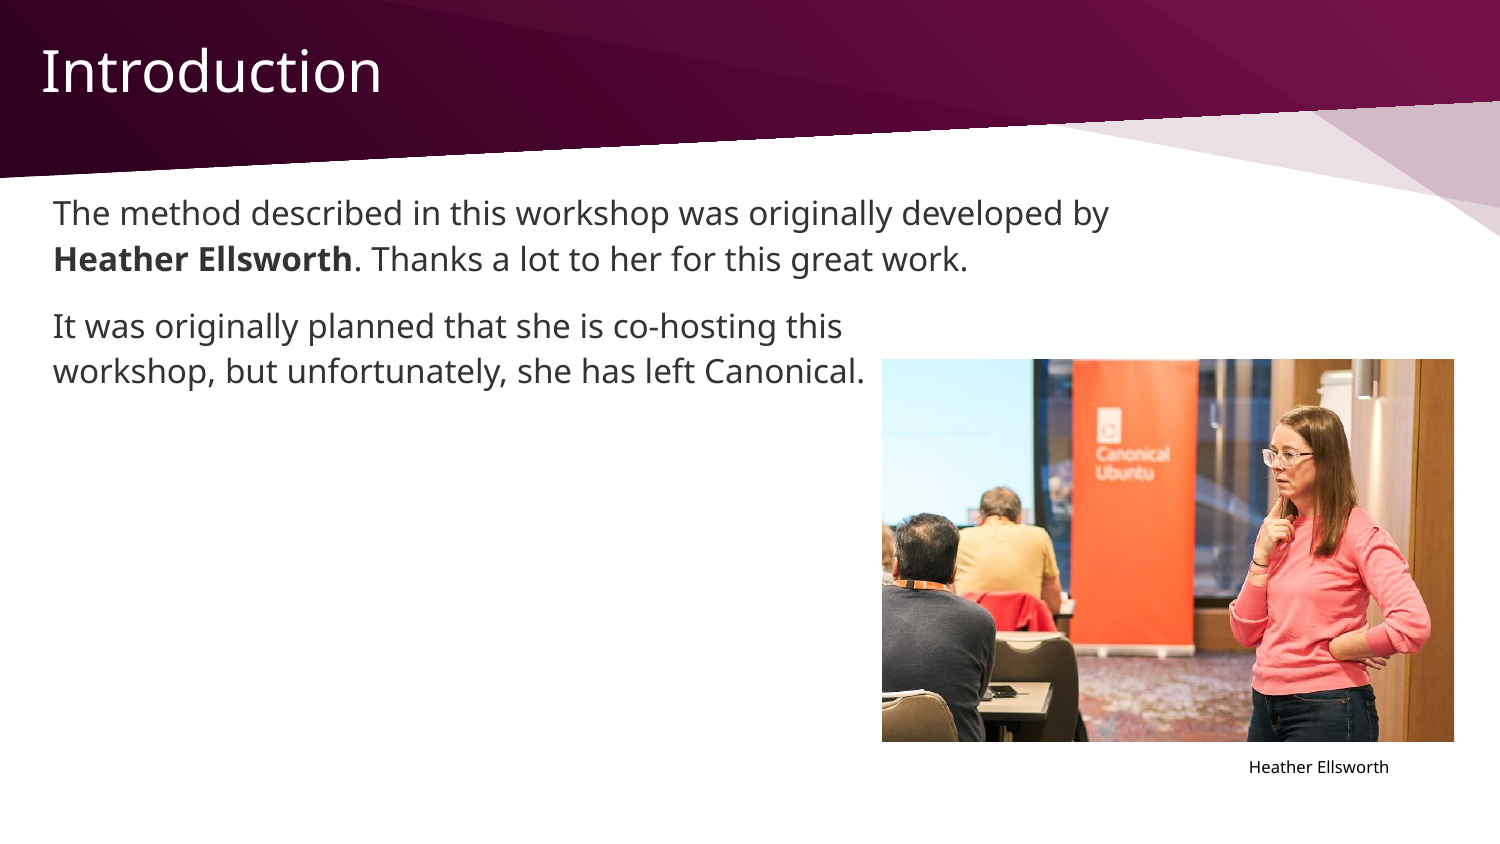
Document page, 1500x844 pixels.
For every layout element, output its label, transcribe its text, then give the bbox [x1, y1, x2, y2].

picture [882, 359, 1455, 742]
subtitle The method described in this workshop was originally developed by Heather Ellsworth. Thanks a lot to her for this great work. It was originally planned that she is co-hosting this workshop, but unfortunately, she has left Canonical. [41, 180, 1308, 753]
text_box Heather Ellsworth [1233, 741, 1419, 794]
title Introduction [41, 5, 1336, 134]
